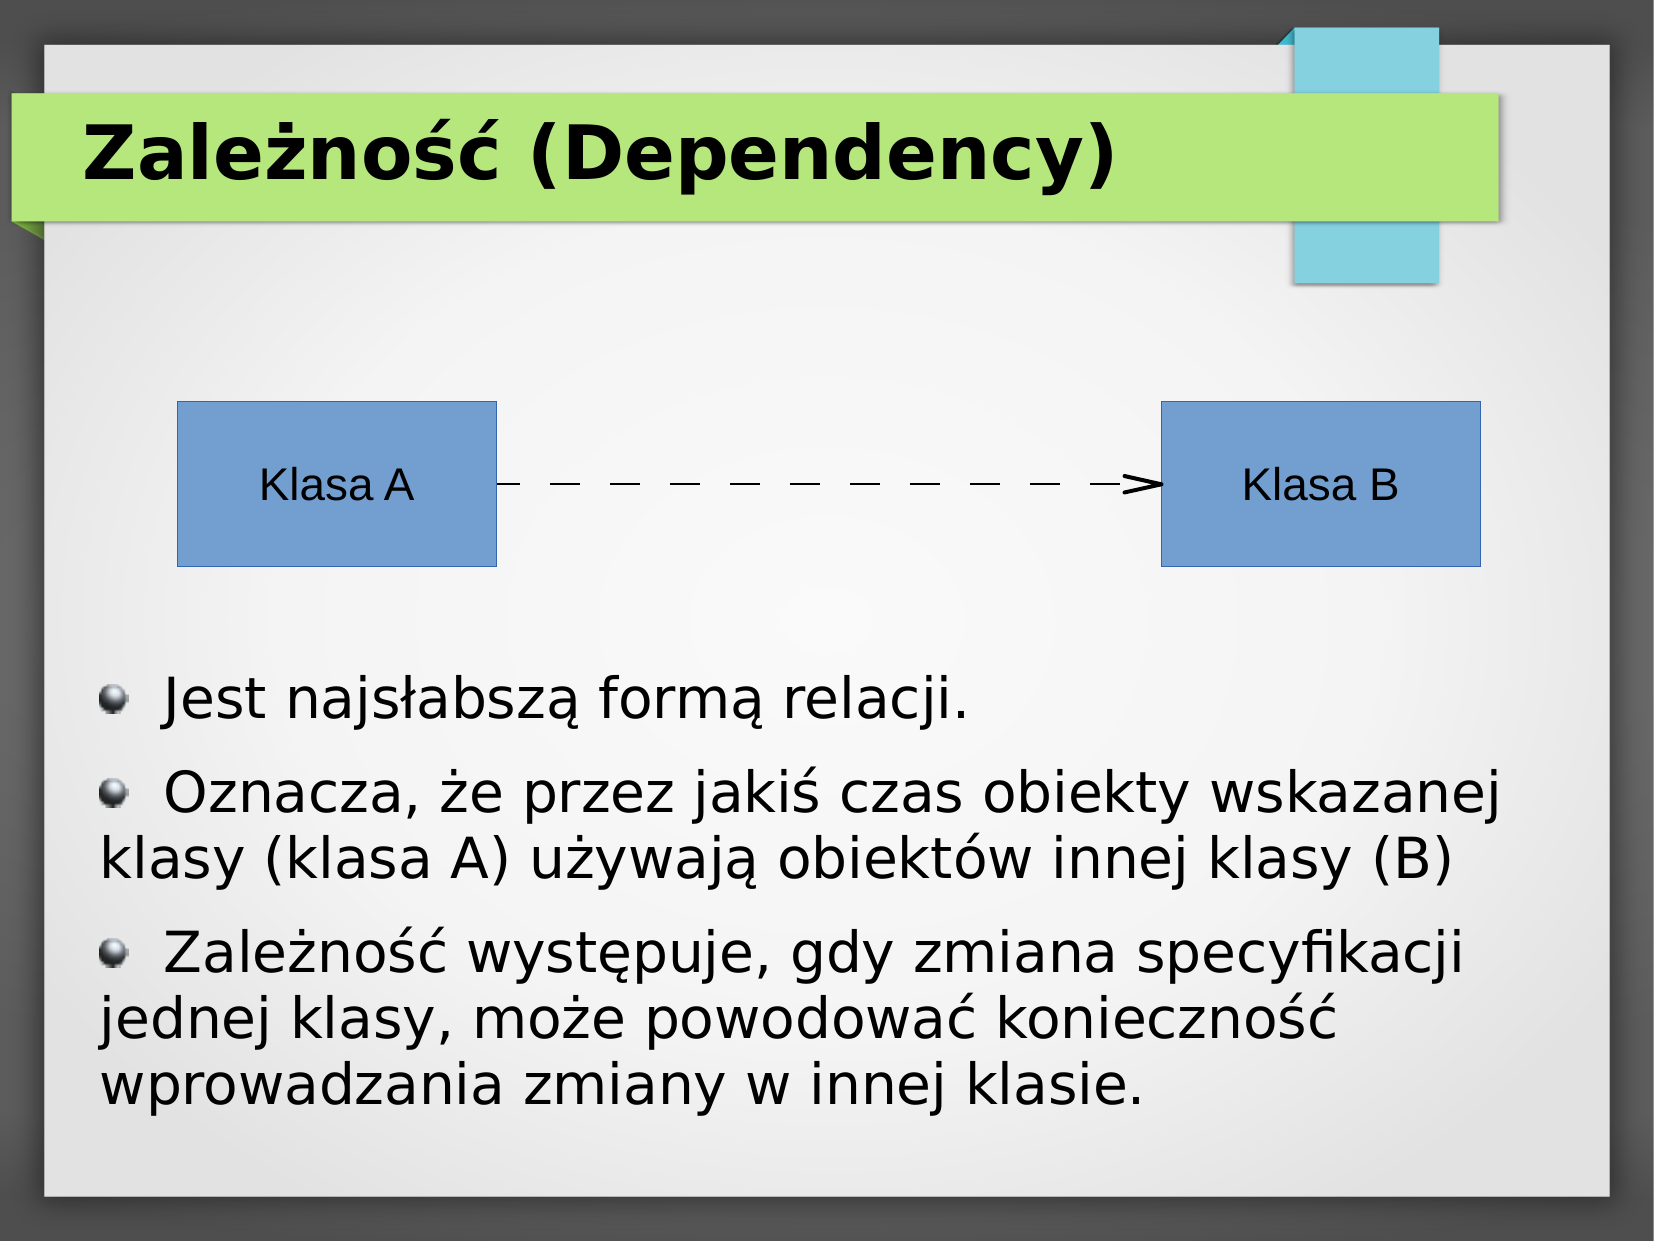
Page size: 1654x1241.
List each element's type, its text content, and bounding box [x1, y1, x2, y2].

list Jest najsłabszą formą relacji. Oznacza, że przez jakiś czas obiekty wskazanej klasy (klasa A) używają obiektów innej klasy (B) Zależność występuje, gdy zmiana specyfikacji jednej klasy, może powodować konieczność wprowadzania zmiany w innej klasie. [82, 665, 1571, 1123]
title Zależność (Dependency) [82, 94, 1264, 213]
picture [0, 0, 1654, 1241]
text_box Klasa B [1161, 401, 1481, 567]
text_box Klasa A [177, 401, 497, 567]
